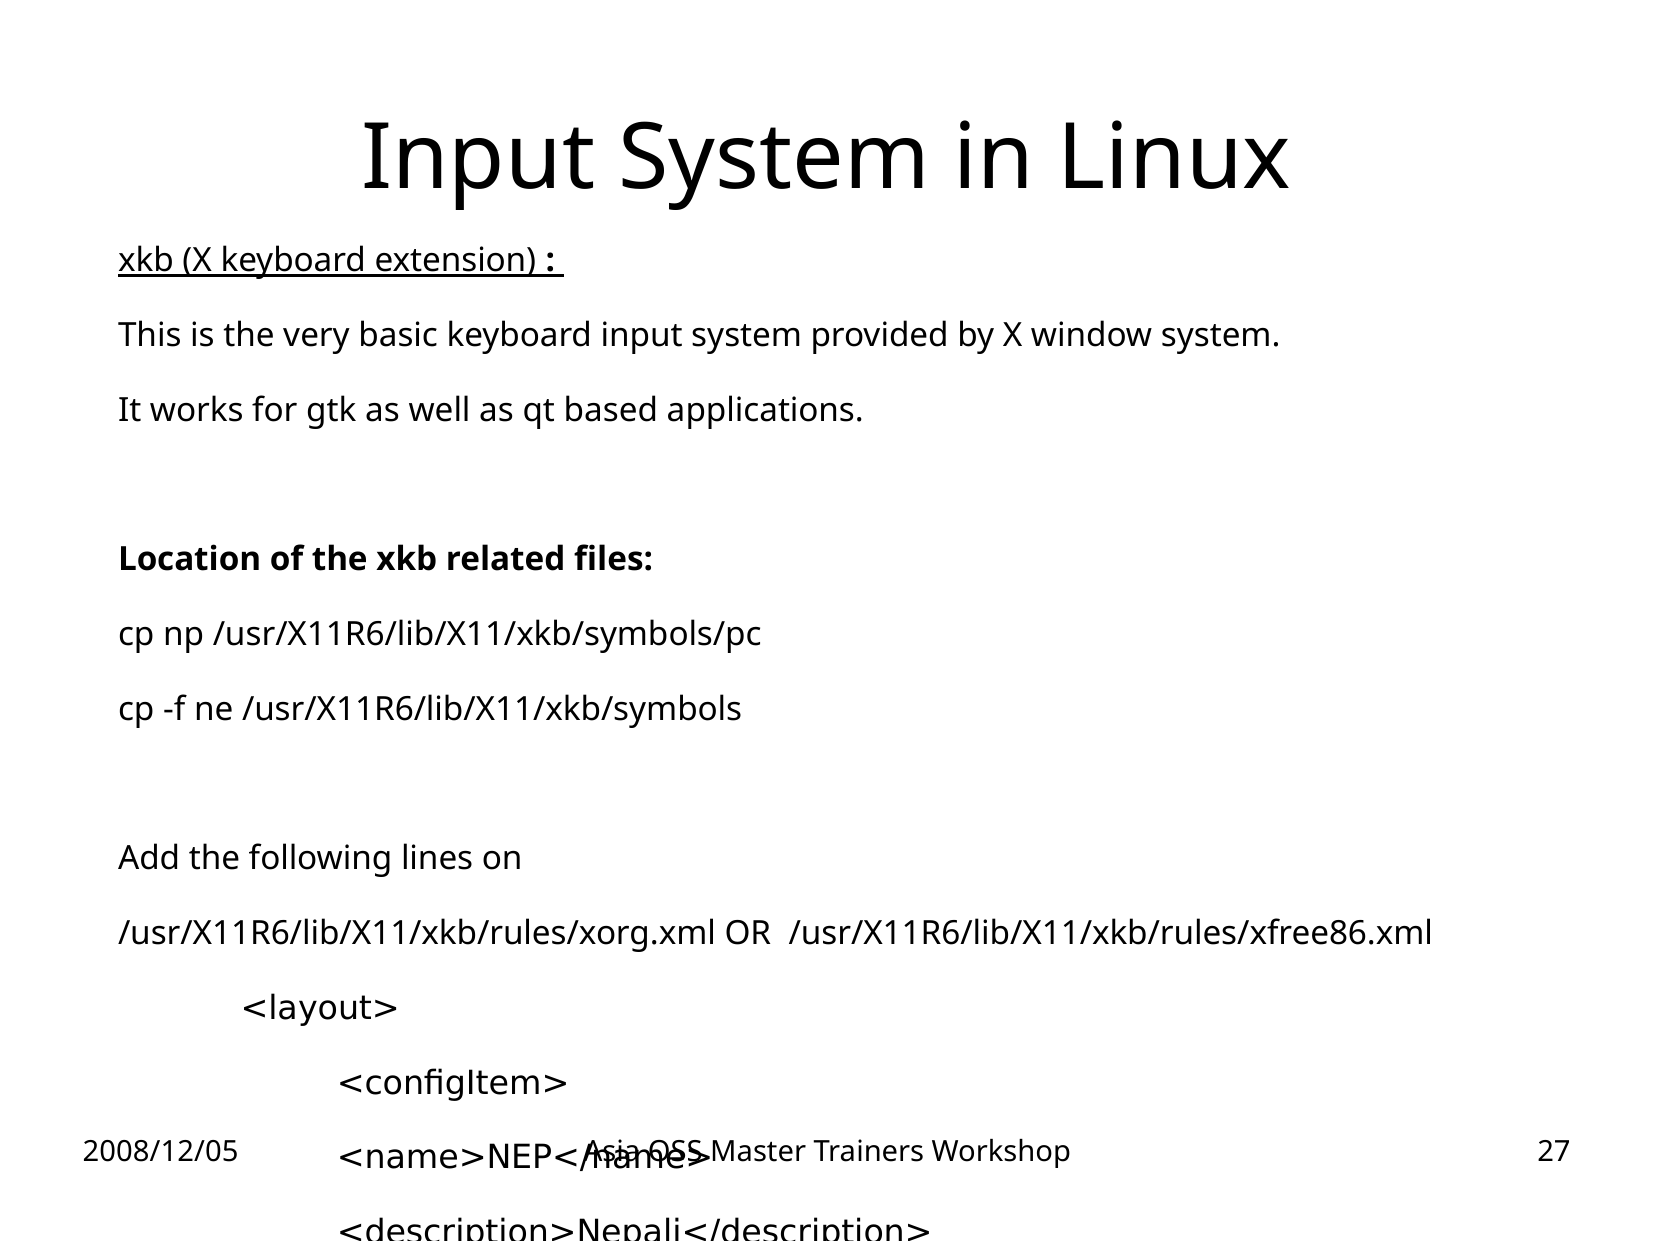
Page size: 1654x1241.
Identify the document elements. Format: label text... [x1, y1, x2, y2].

list xkb (X keyboard extension) : This is the very basic keyboard input system provided by X window system. It works for gtk as well as qt based applications. Location of the xkb related files: cp np /usr/X11R6/lib/X11/xkb/symbols/pc cp -f ne /usr/X11R6/lib/X11/xkb/symbols Add the following lines on /usr/X11R6/lib/X11/xkb/rules/xorg.xml OR /usr/X11R6/lib/X11/xkb/rules/xfree86.xml <layout> <configItem> <name>NEP</name> <description>Nepali</description> </configItem> </layout> New location of XKB file /usr/share/X11/xkb/symbols/np /usr/share/X11/xkb/rules/base.xml [82, 236, 1571, 1241]
title Input System in Linux [82, 56, 1571, 236]
